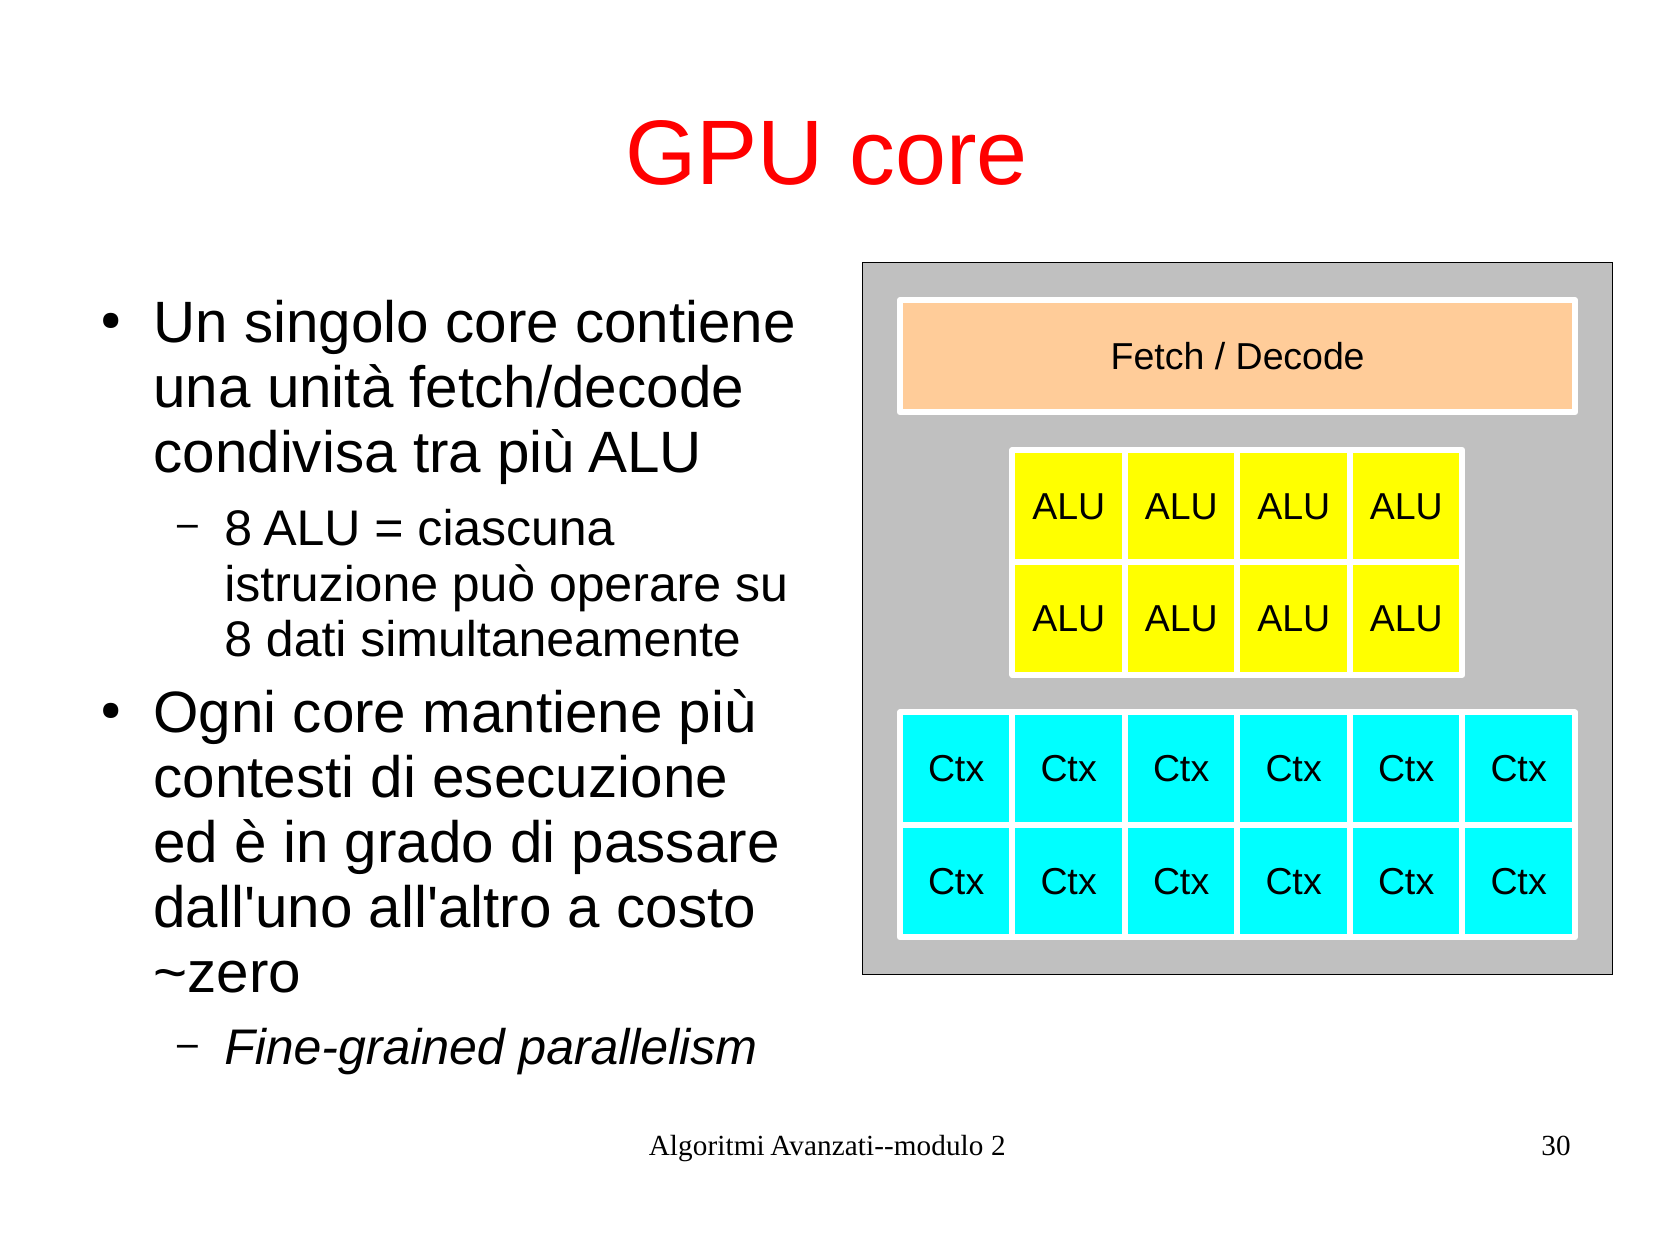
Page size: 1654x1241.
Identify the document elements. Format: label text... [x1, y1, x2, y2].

text_box Ctx [1349, 824, 1463, 938]
text_box ALU [1237, 562, 1349, 675]
text_box Ctx [1124, 824, 1238, 938]
text_box Ctx [1349, 712, 1463, 824]
text_box [862, 262, 1613, 975]
text_box ALU [1124, 449, 1237, 562]
text_box Ctx [899, 824, 1012, 938]
text_box ALU [1349, 562, 1463, 675]
text_box ALU [1012, 449, 1124, 562]
text_box Fetch / Decode [900, 299, 1576, 413]
text_box Ctx [899, 712, 1012, 824]
text_box Ctx [1463, 712, 1575, 824]
list Un singolo core contiene una unità fetch/decode condivisa tra più ALU 8 ALU = ciascuna istruzione può operare su 8 dati simultaneamente Ogni core mantiene più contesti di esecuzione ed è in grado di passare dall'uno all'altro a costo ~zero Fine-grained parallelism [82, 290, 809, 1109]
text_box Ctx [1012, 824, 1124, 938]
text_box Ctx [1238, 712, 1349, 824]
text_box Ctx [1238, 824, 1349, 938]
text_box Ctx [1124, 712, 1238, 824]
text_box ALU [1237, 449, 1349, 562]
text_box ALU [1349, 449, 1463, 562]
text_box ALU [1124, 562, 1237, 675]
text_box Ctx [1463, 824, 1575, 938]
text_box Ctx [1012, 712, 1124, 824]
text_box ALU [1012, 562, 1124, 675]
title GPU core [82, 49, 1571, 257]
